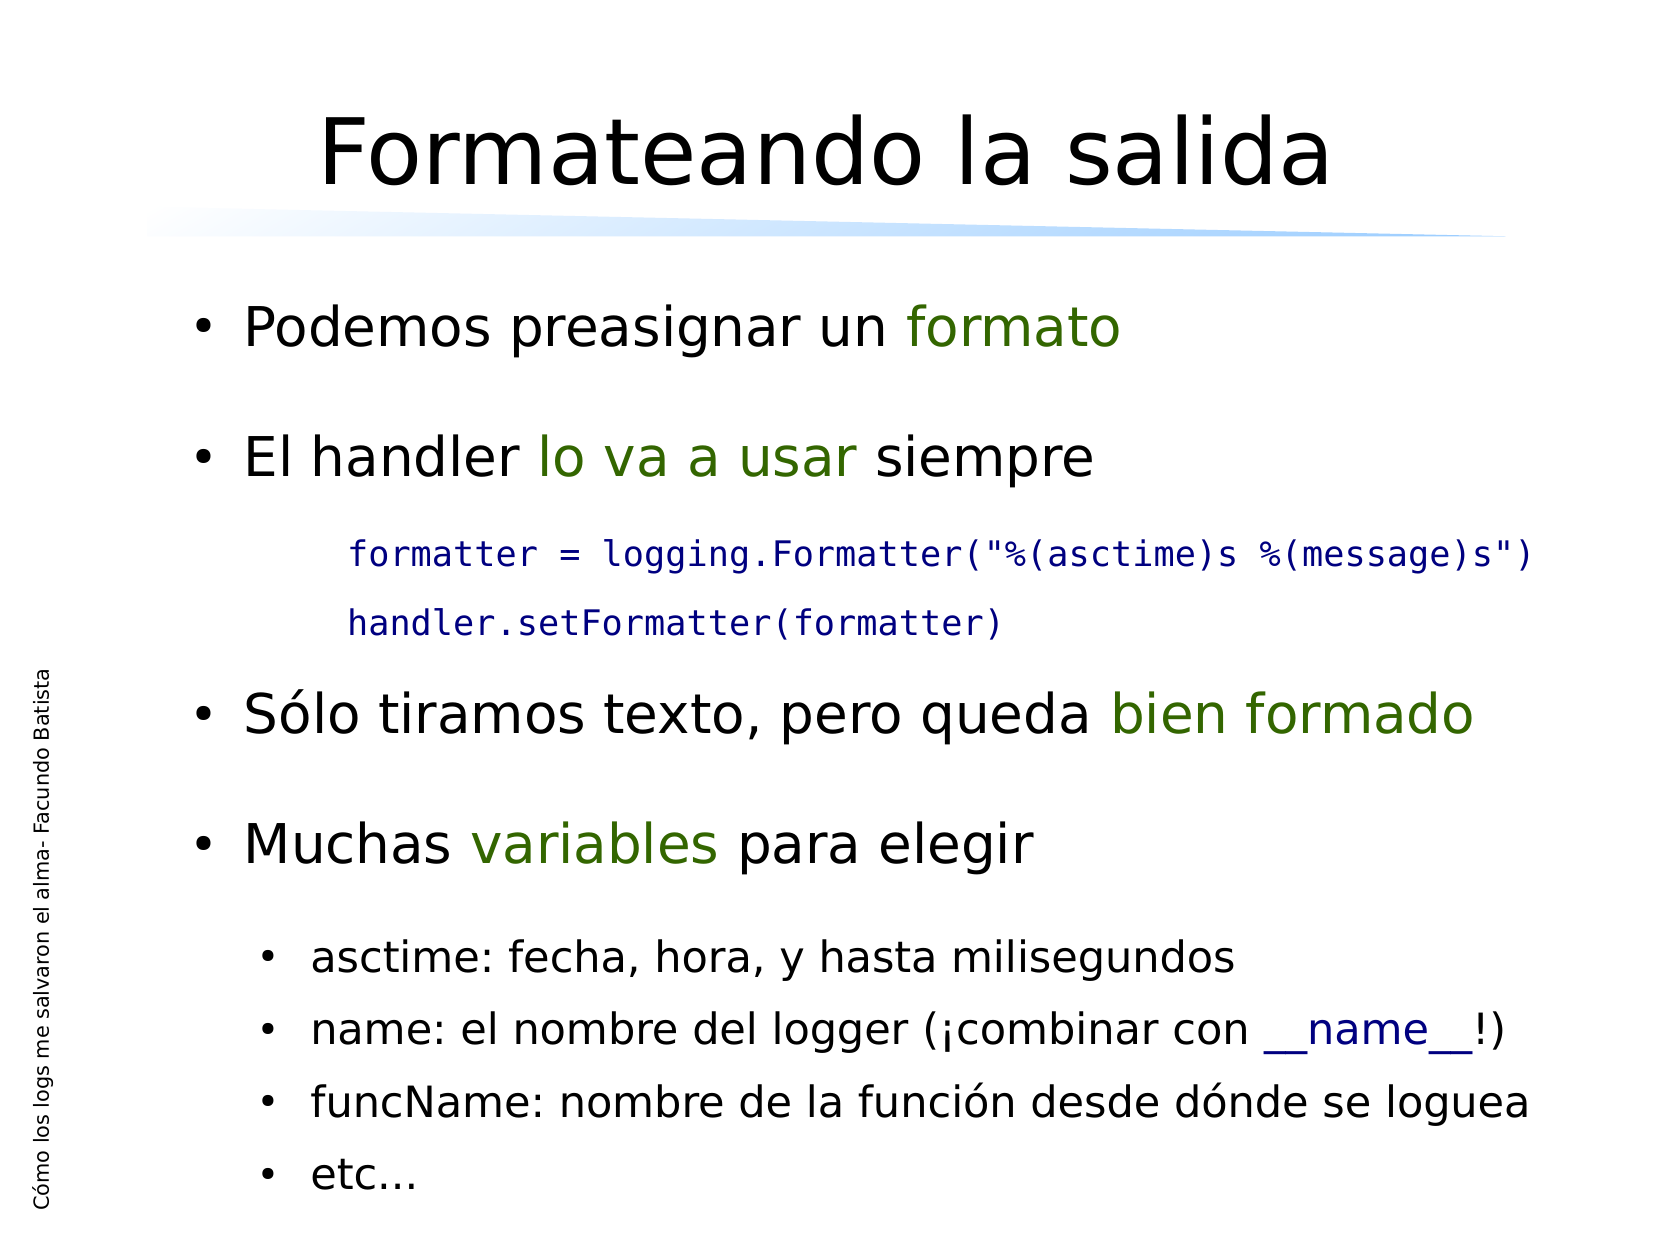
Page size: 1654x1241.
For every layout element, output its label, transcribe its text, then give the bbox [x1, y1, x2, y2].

list Podemos preasignar un formato El handler lo va a usar siempre formatter = logging.Formatter("%(asctime)s %(message)s") handler.setFormatter(formatter) Sólo tiramos texto, pero queda bien formado Muchas variables para elegir asctime: fecha, hora, y hasta milisegundos name: el nombre del logger (¡combinar con __name__!) funcName: nombre de la función desde dónde se loguea etc... [177, 295, 1571, 1211]
title Formateando la salida [82, 49, 1571, 257]
